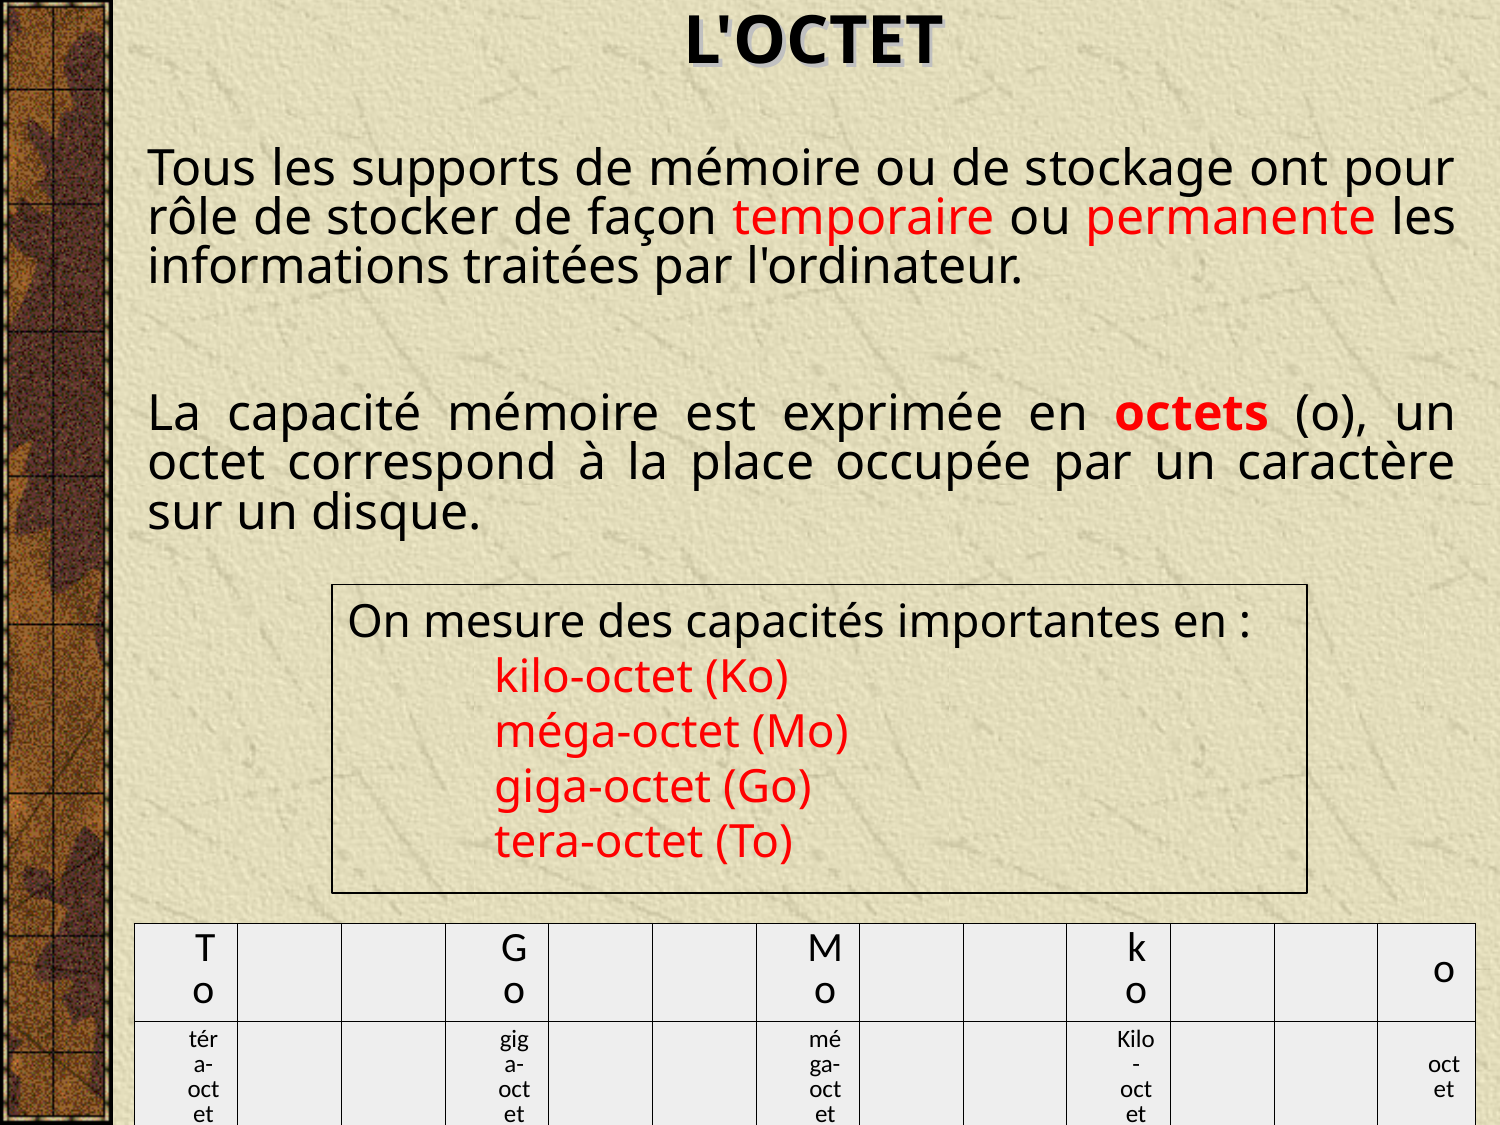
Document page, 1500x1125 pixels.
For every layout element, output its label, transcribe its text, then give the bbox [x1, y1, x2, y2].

table_cell [1275, 1022, 1377, 1125]
table_cell [860, 1022, 963, 1125]
picture [0, 0, 1500, 1125]
table_cell [342, 1022, 445, 1125]
table_header To [135, 924, 237, 1021]
table_header [549, 924, 652, 1021]
text_box On mesure des capacités importantes en : kilo-octet (Ko)‏ méga-octet (Mo)‏ giga-octet (Go) tera-octet (To) [332, 584, 1307, 893]
table_header [1275, 924, 1377, 1021]
table_cell Kilo-octet [1067, 1022, 1170, 1125]
table_header [964, 924, 1066, 1021]
table_header Mo [757, 924, 859, 1021]
table_cell méga-octet [757, 1022, 859, 1125]
table_header [860, 924, 963, 1021]
table_cell [964, 1022, 1066, 1125]
table_header ko [1067, 924, 1170, 1021]
table_header [342, 924, 445, 1021]
text_box L'OCTET [110, 0, 1500, 97]
table_cell [653, 1022, 756, 1125]
table_header [653, 924, 756, 1021]
table_header Go [446, 924, 548, 1021]
table_cell giga-octet [446, 1022, 548, 1125]
table_cell [238, 1022, 341, 1125]
table_cell [549, 1022, 652, 1125]
text_box Tous les supports de mémoire ou de stockage ont pour rôle de stocker de façon temporaire ou permanente les informations traitées par l'ordinateur. La capacité mémoire est exprimée en octets (o), un octet correspond à la place occupée par un caractère sur un disque. [132, 138, 1480, 954]
table_header o [1378, 924, 1475, 1021]
table_header [238, 924, 341, 1021]
table_cell [1171, 1022, 1274, 1125]
table_header [1171, 924, 1274, 1021]
table_cell téra-octet [135, 1022, 237, 1125]
table_cell octet [1378, 1022, 1475, 1125]
